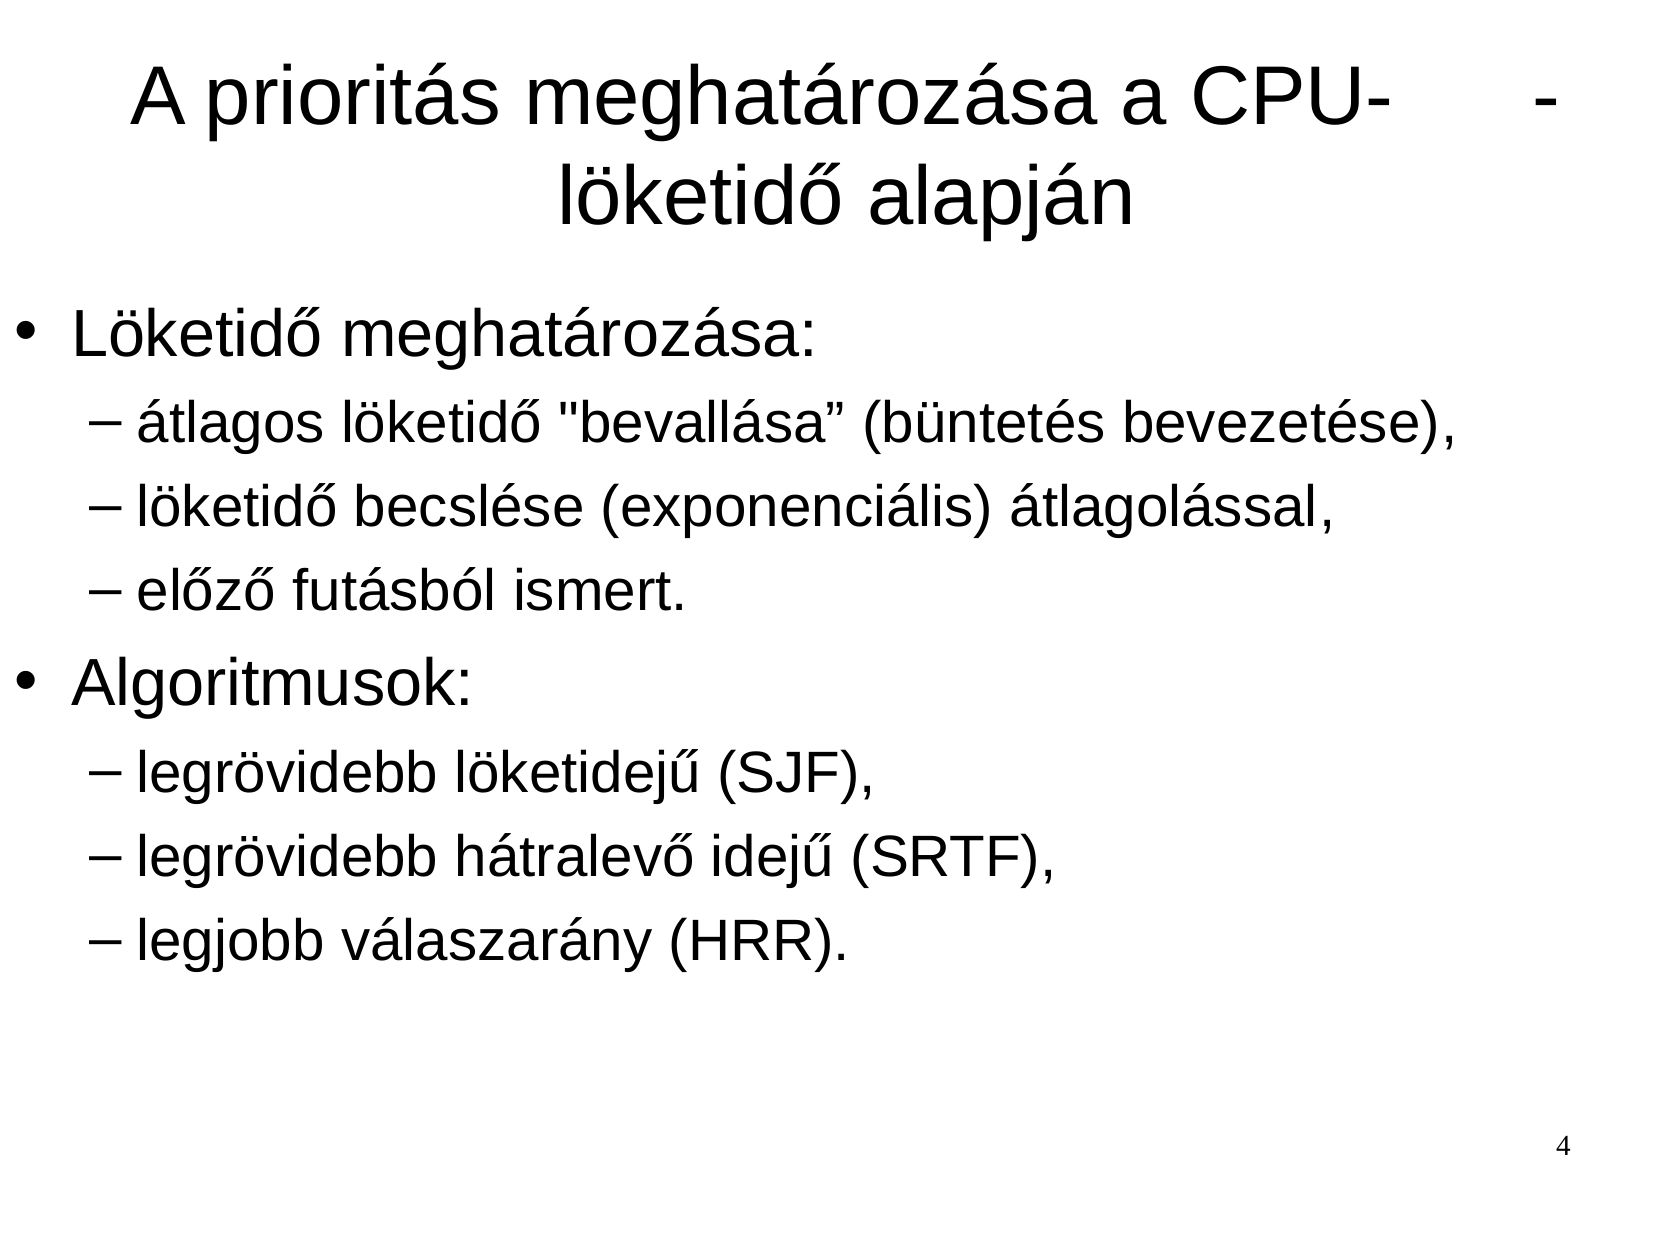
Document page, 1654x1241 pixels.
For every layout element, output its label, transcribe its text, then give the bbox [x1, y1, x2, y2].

title A prioritás meghatározása a CPU- -löketidő alapján [39, 0, 1654, 281]
list Löketidő meghatározása: átlagos löketidő "bevallása” (büntetés bevezetése), löketidő becslése (exponenciális) átlagolással, előző futásból ismert. Algoritmusok: legrövidebb löketidejű (SJF), legrövidebb hátralevő idejű (SRTF), legjobb válaszarány (HRR). [0, 281, 1654, 1129]
